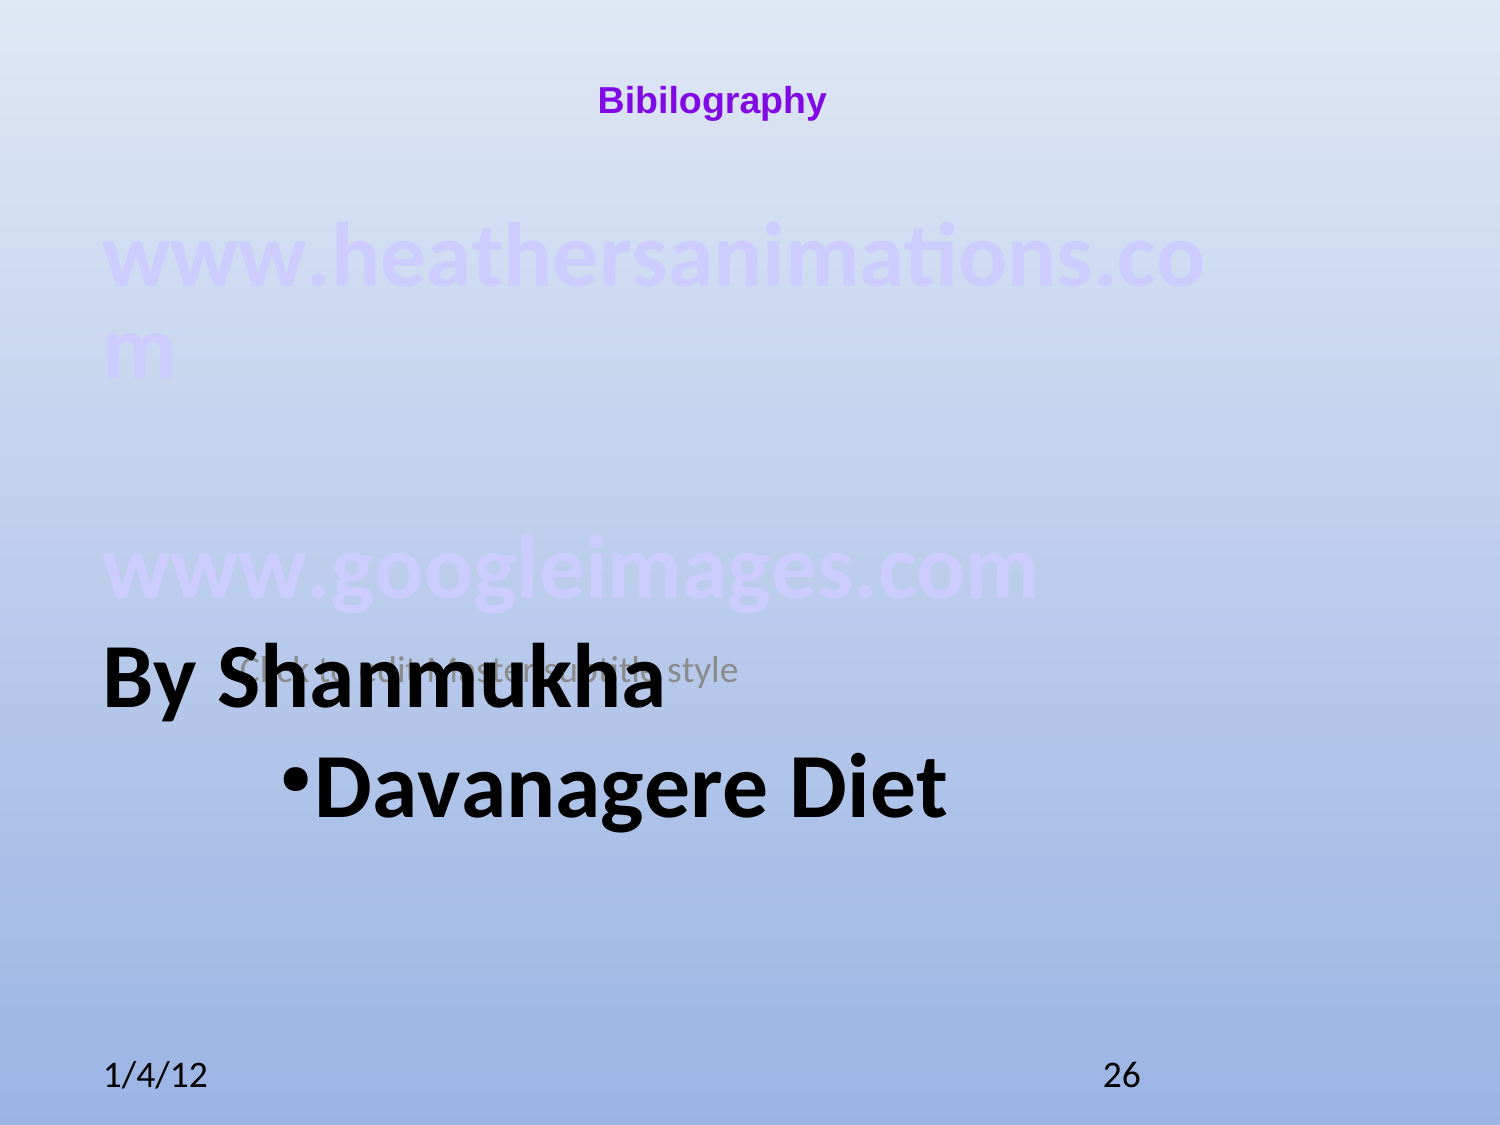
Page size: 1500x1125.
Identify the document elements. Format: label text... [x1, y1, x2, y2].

text_box Bibilography [75, 0, 1351, 242]
text_box www.heathersanimations.com www.googleimages.com By Shanmukha Davanagere Diet [87, 187, 1238, 750]
